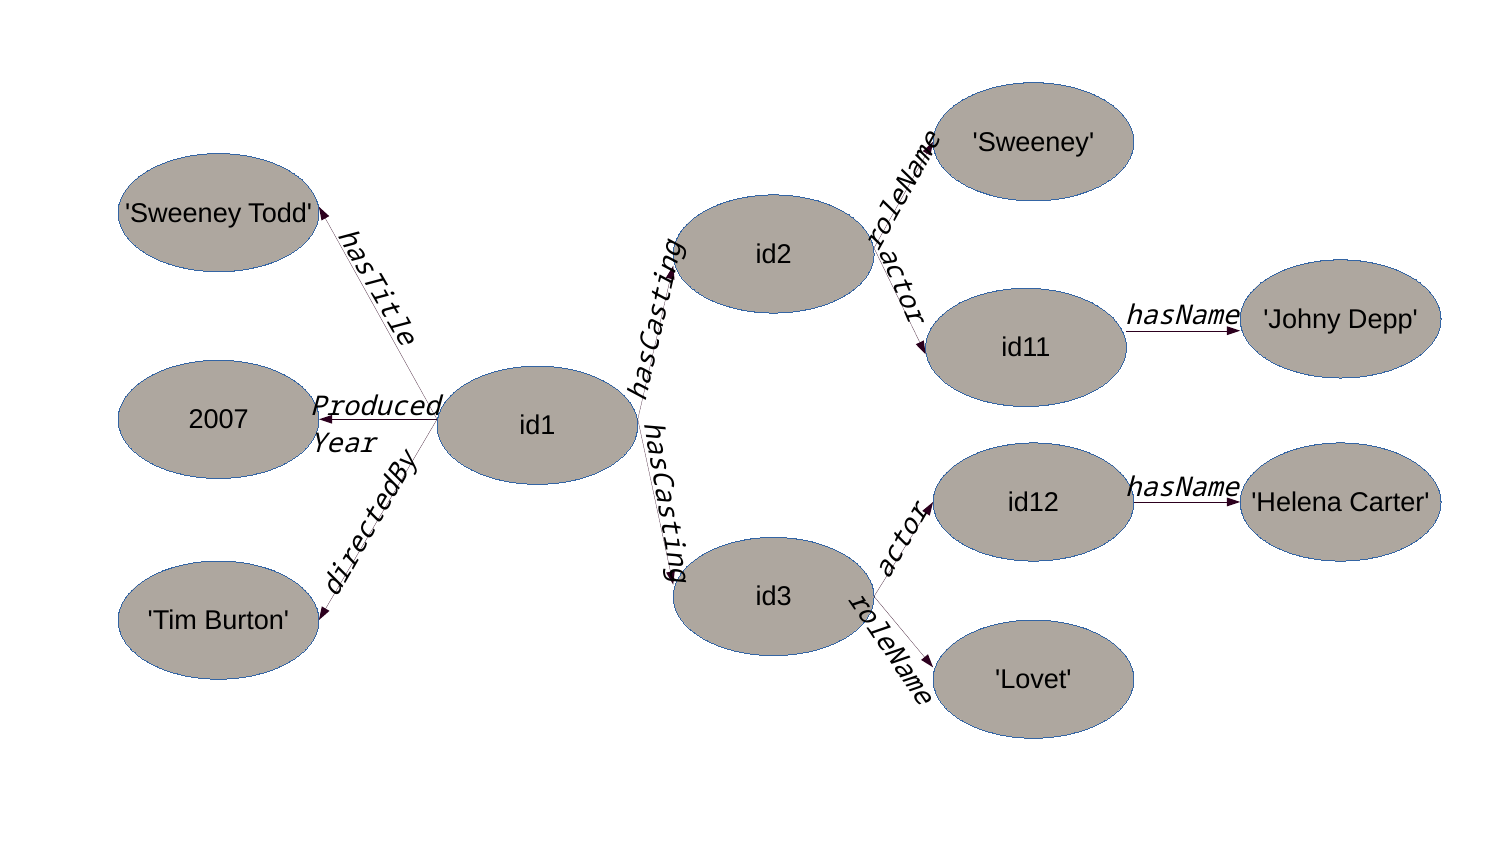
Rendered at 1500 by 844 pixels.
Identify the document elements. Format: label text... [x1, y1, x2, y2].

text_box hasName [1110, 288, 1264, 333]
text_box 2007 [118, 360, 300, 479]
text_box roleName [832, 578, 962, 729]
text_box id11 [925, 288, 1127, 407]
text_box 'Sweeney' [939, 82, 1134, 201]
text_box 'Sweeney Todd' [118, 153, 319, 272]
text_box id12 [935, 442, 1134, 562]
text_box id1 [449, 366, 637, 485]
text_box id2 [683, 194, 872, 314]
title RDF – Graph based data model [51, 72, 1449, 167]
text_box roleName [839, 103, 959, 268]
text_box actor [849, 473, 948, 598]
text_box 'Helena Carter' [1240, 442, 1442, 562]
text_box hasCasting [632, 402, 712, 609]
text_box actor [864, 223, 952, 350]
text_box 'Johny Depp' [1243, 259, 1442, 379]
text_box id3 [675, 537, 857, 656]
text_box 'Lovet' [936, 620, 1134, 739]
text_box hasTitle [322, 204, 444, 371]
text_box Produced Year [295, 379, 461, 454]
text_box hasCasting [606, 212, 696, 415]
text_box 'Tim Burton' [118, 561, 319, 680]
text_box hasName [1110, 460, 1264, 506]
text_box directedBy [297, 454, 430, 616]
